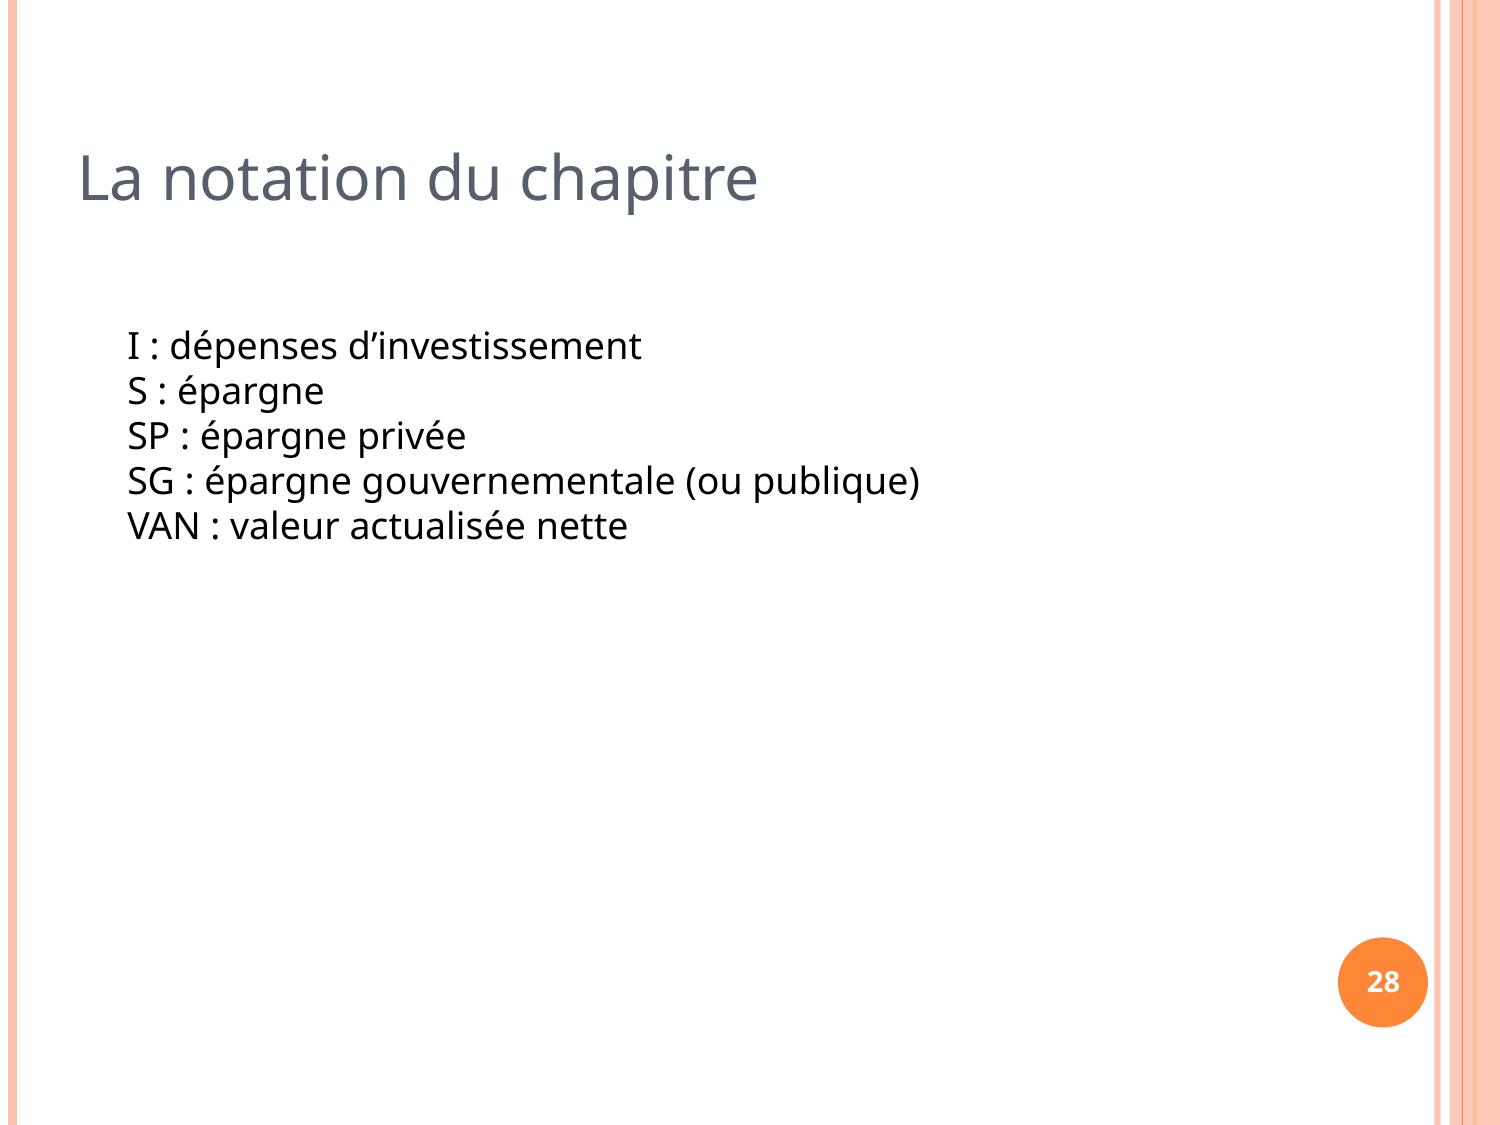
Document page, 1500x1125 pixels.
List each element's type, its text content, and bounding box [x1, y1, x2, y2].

list I : dépenses d’investissement S : épargne SP : épargne privée SG : épargne gouvernementale (ou publique) VAN : valeur actualisée nette [112, 314, 1388, 1000]
title La notation du chapitre [62, 37, 1450, 220]
slide_number <numéro> [1333, 940, 1434, 1027]
